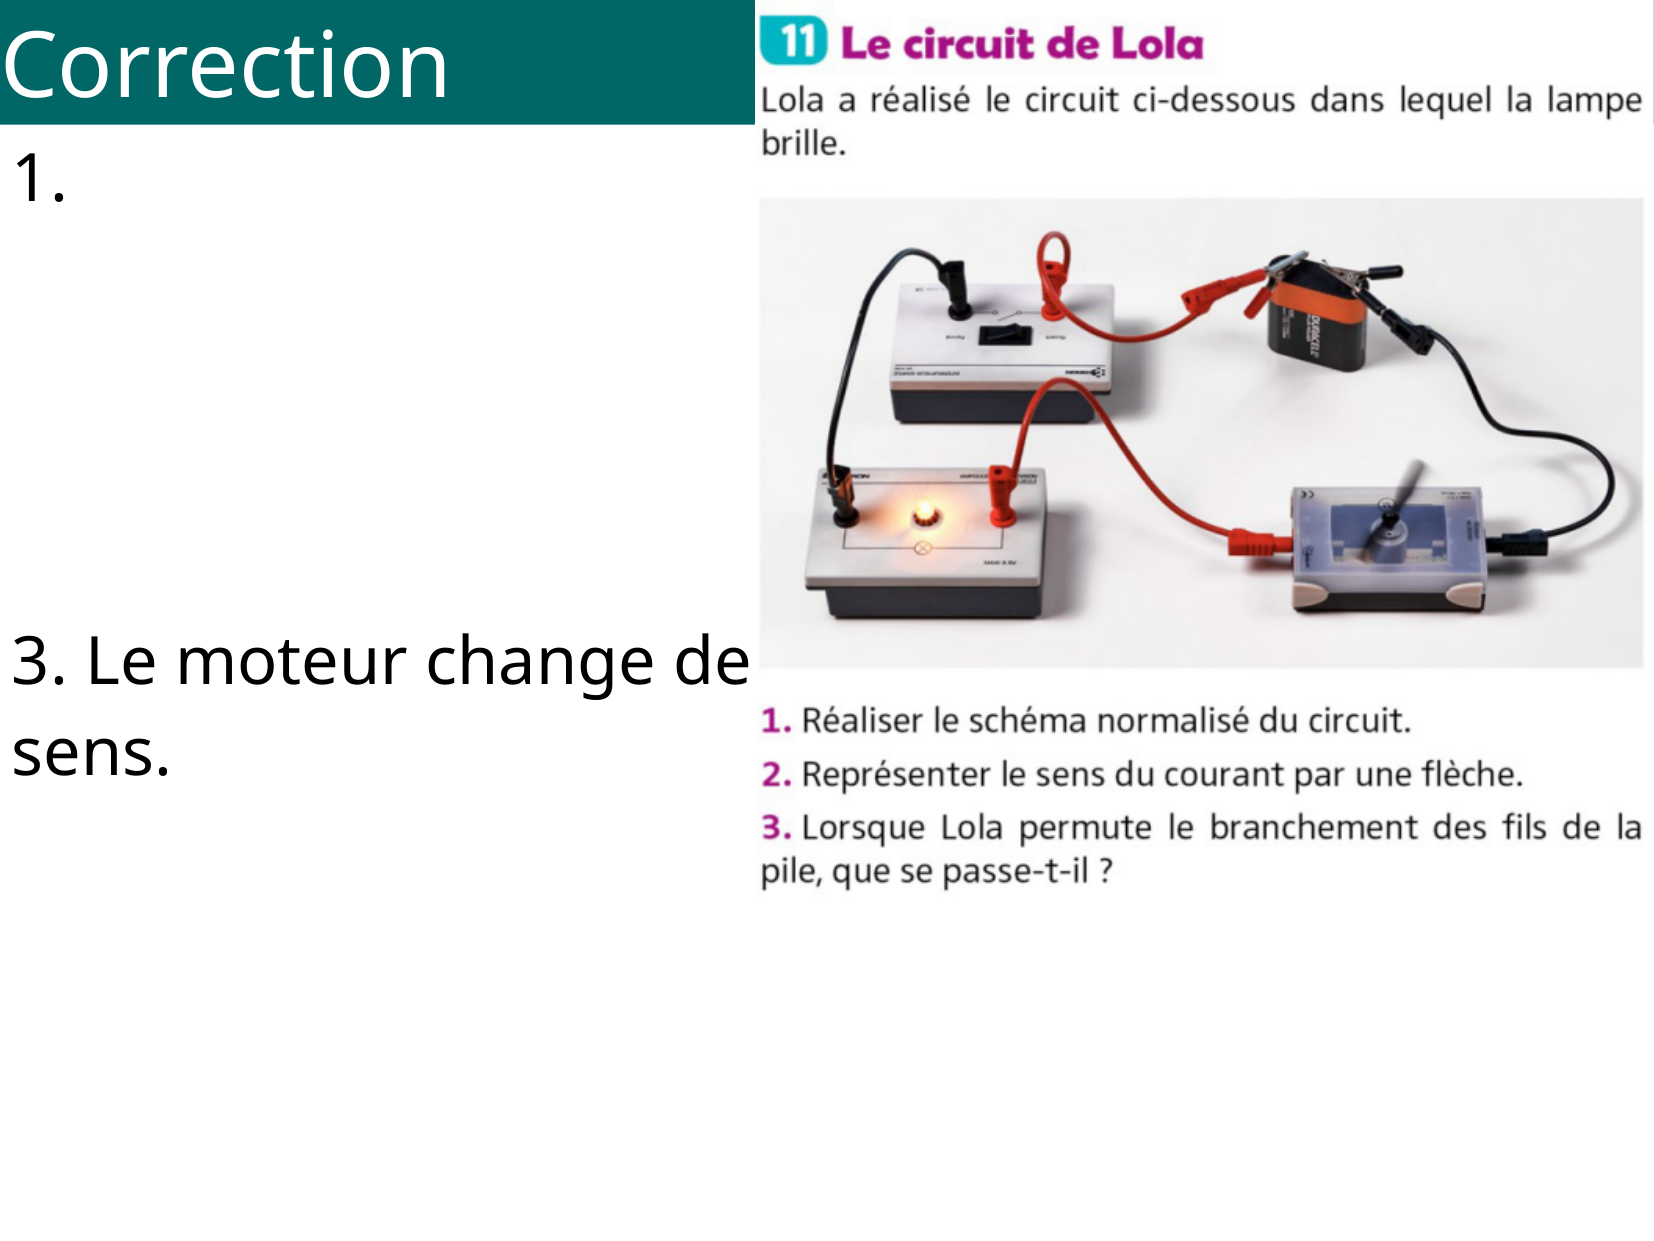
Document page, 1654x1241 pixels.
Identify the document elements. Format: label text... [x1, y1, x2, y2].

title Correction [0, 8, 755, 116]
list 1. 3. Le moteur change de sens. [11, 129, 1642, 1229]
picture [755, 0, 1654, 898]
